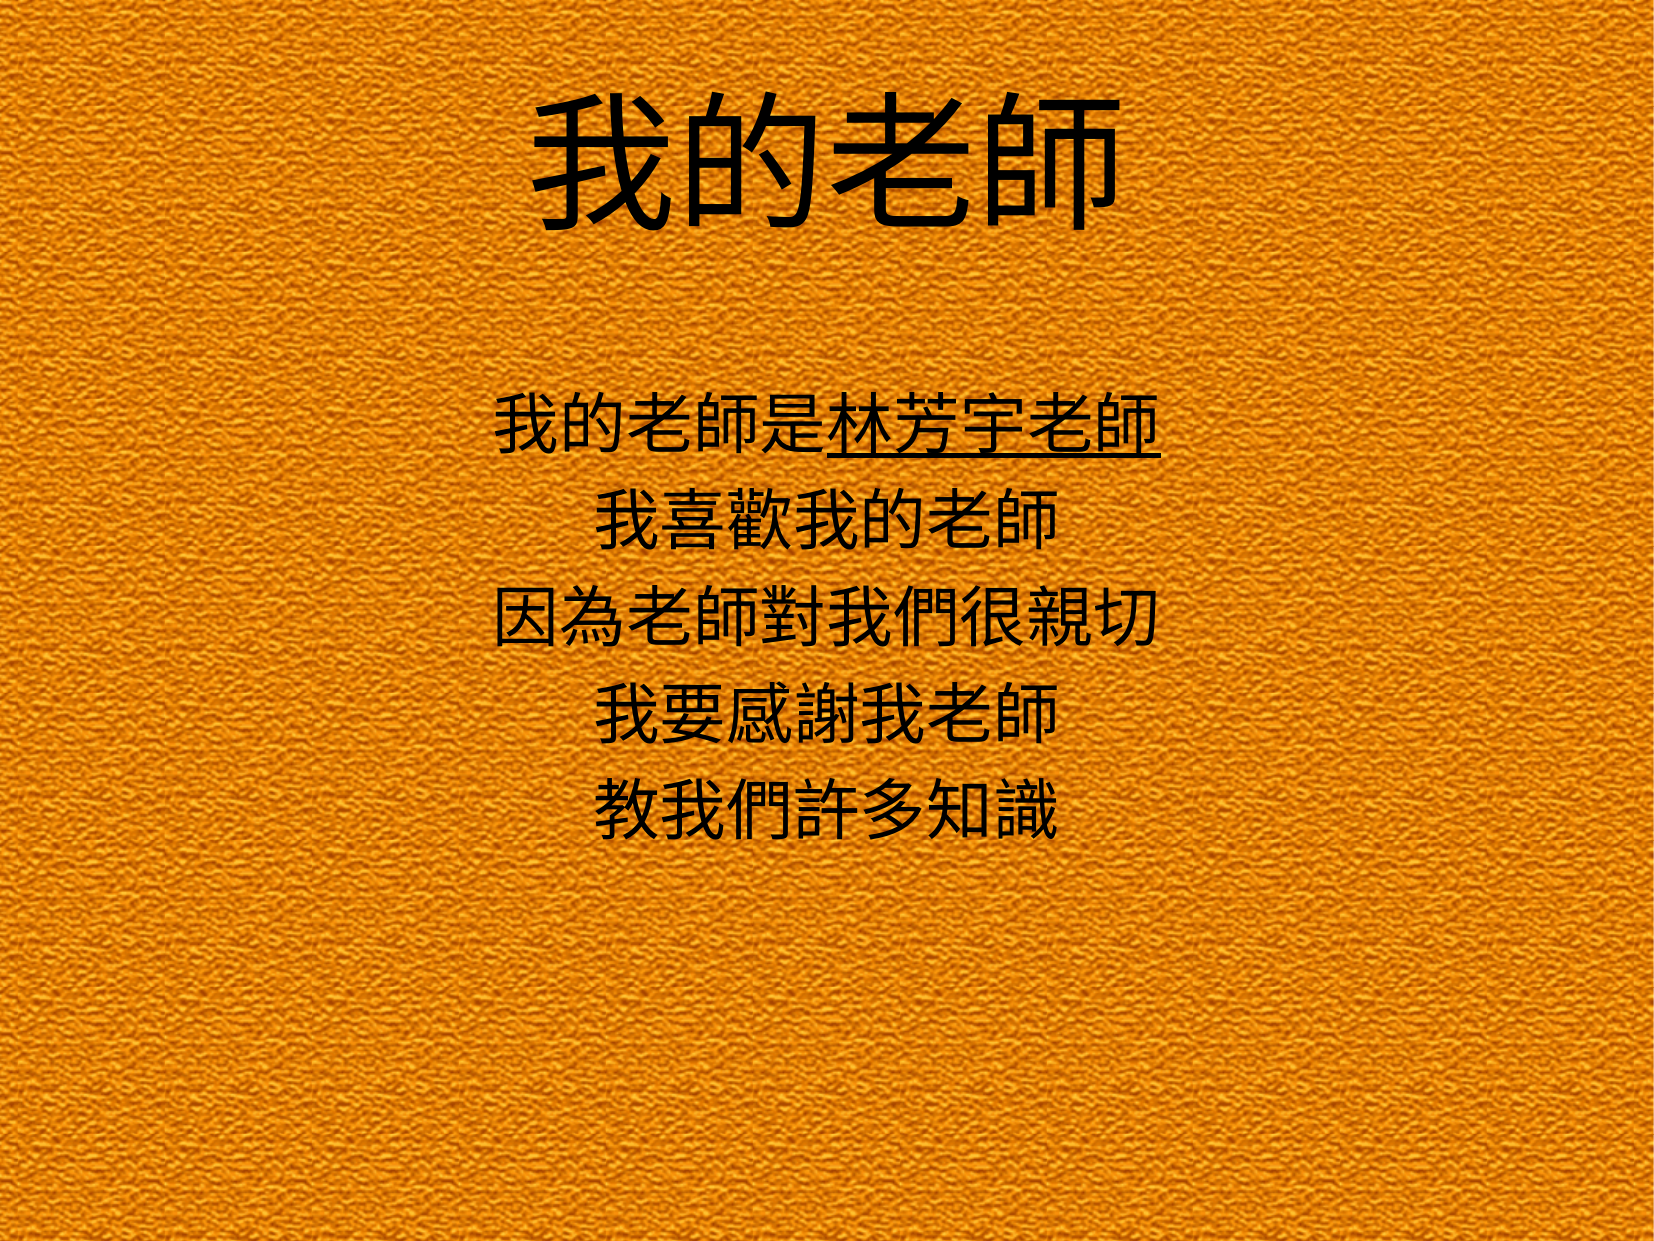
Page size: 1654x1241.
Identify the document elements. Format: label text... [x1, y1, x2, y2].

picture [0, 0, 1654, 1241]
subtitle 我的老師是林芳宇老師 我喜歡我的老師 因為老師對我們很親切 我要感謝我老師 教我們許多知識 [82, 290, 1571, 1010]
title 我的老師 [82, 49, 1571, 257]
